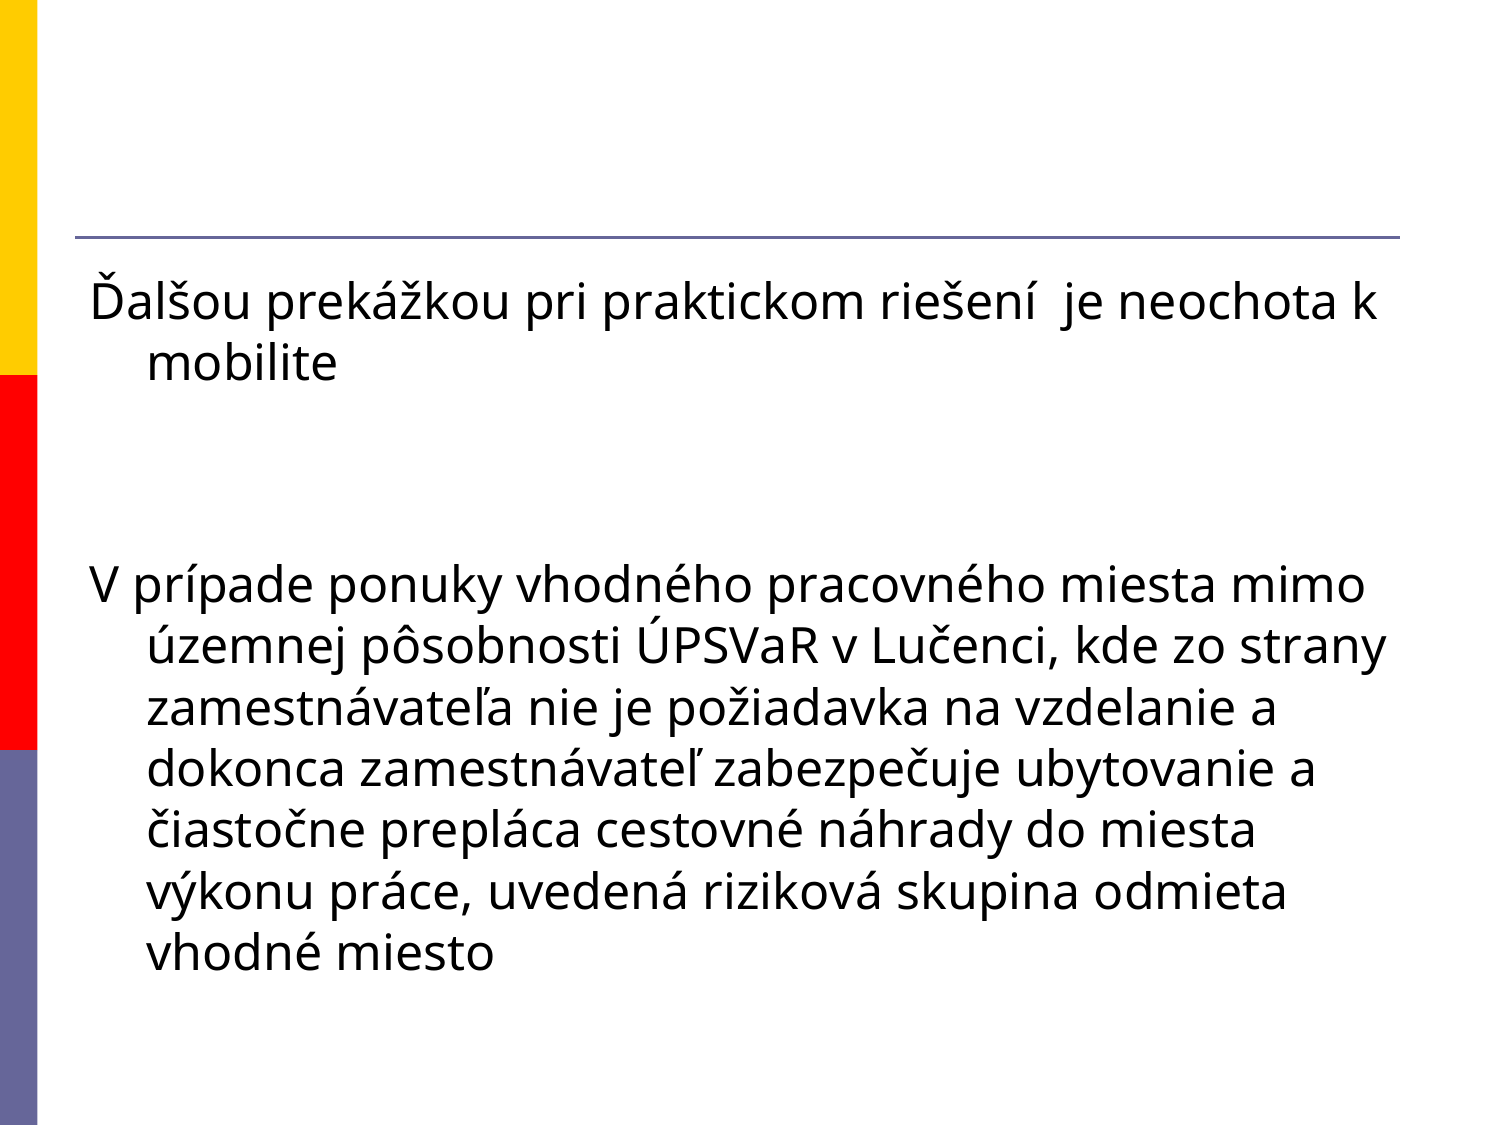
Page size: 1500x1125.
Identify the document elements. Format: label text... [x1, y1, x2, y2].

list Ďalšou prekážkou pri praktickom riešení je neochota k mobilite V prípade ponuky vhodného pracovného miesta mimo územnej pôsobnosti ÚPSVaR v Lučenci, kde zo strany zamestnávateľa nie je požiadavka na vzdelanie a dokonca zamestnávateľ zabezpečuje ubytovanie a čiastočne prepláca cestovné náhrady do miesta výkonu práce, uvedená riziková skupina odmieta vhodné miesto [75, 262, 1426, 1006]
